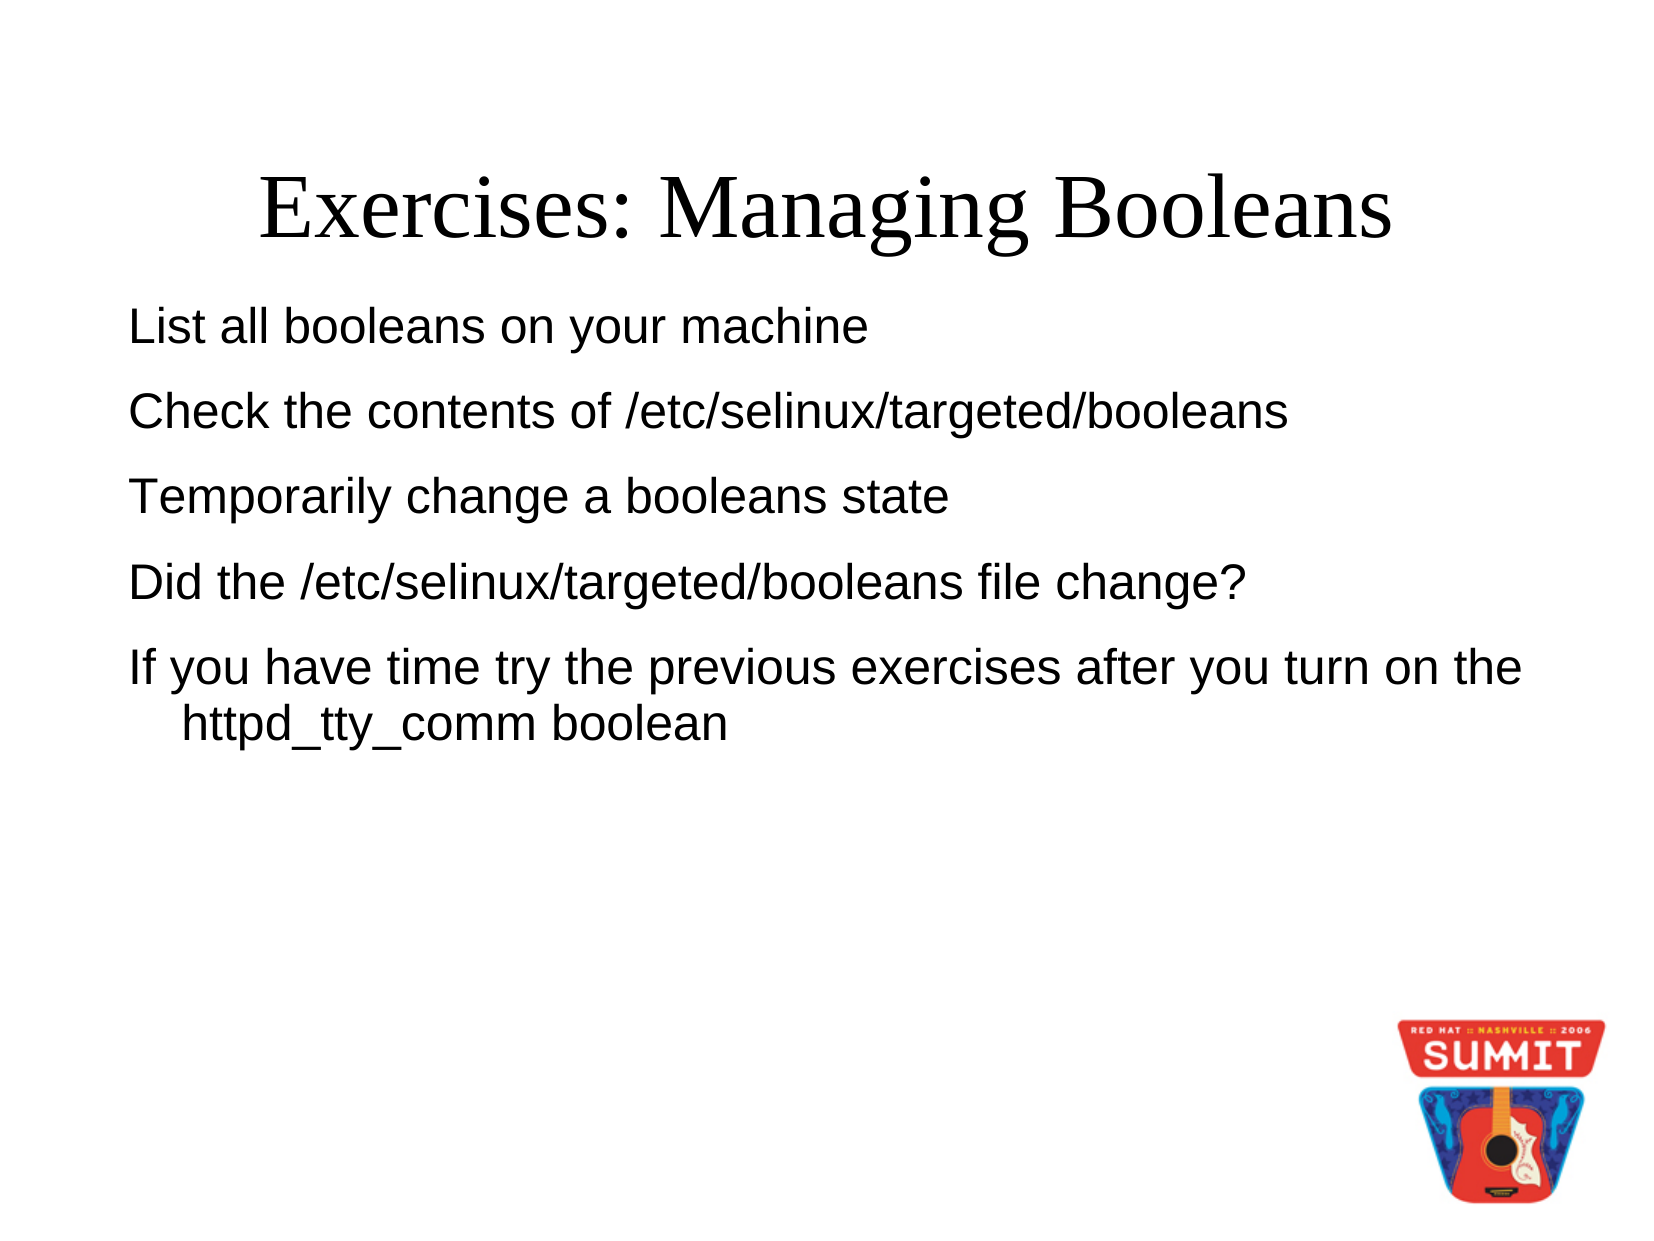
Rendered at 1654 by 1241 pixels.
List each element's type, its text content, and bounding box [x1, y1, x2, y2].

title Exercises: Managing Booleans [121, 142, 1534, 270]
list List all booleans on your machine Check the contents of /etc/selinux/targeted/booleans Temporarily change a booleans state Did the /etc/selinux/targeted/booleans file change? If you have time try the previous exercises after you turn on the httpd_tty_comm boolean [110, 298, 1602, 1172]
picture [1392, 1011, 1611, 1211]
